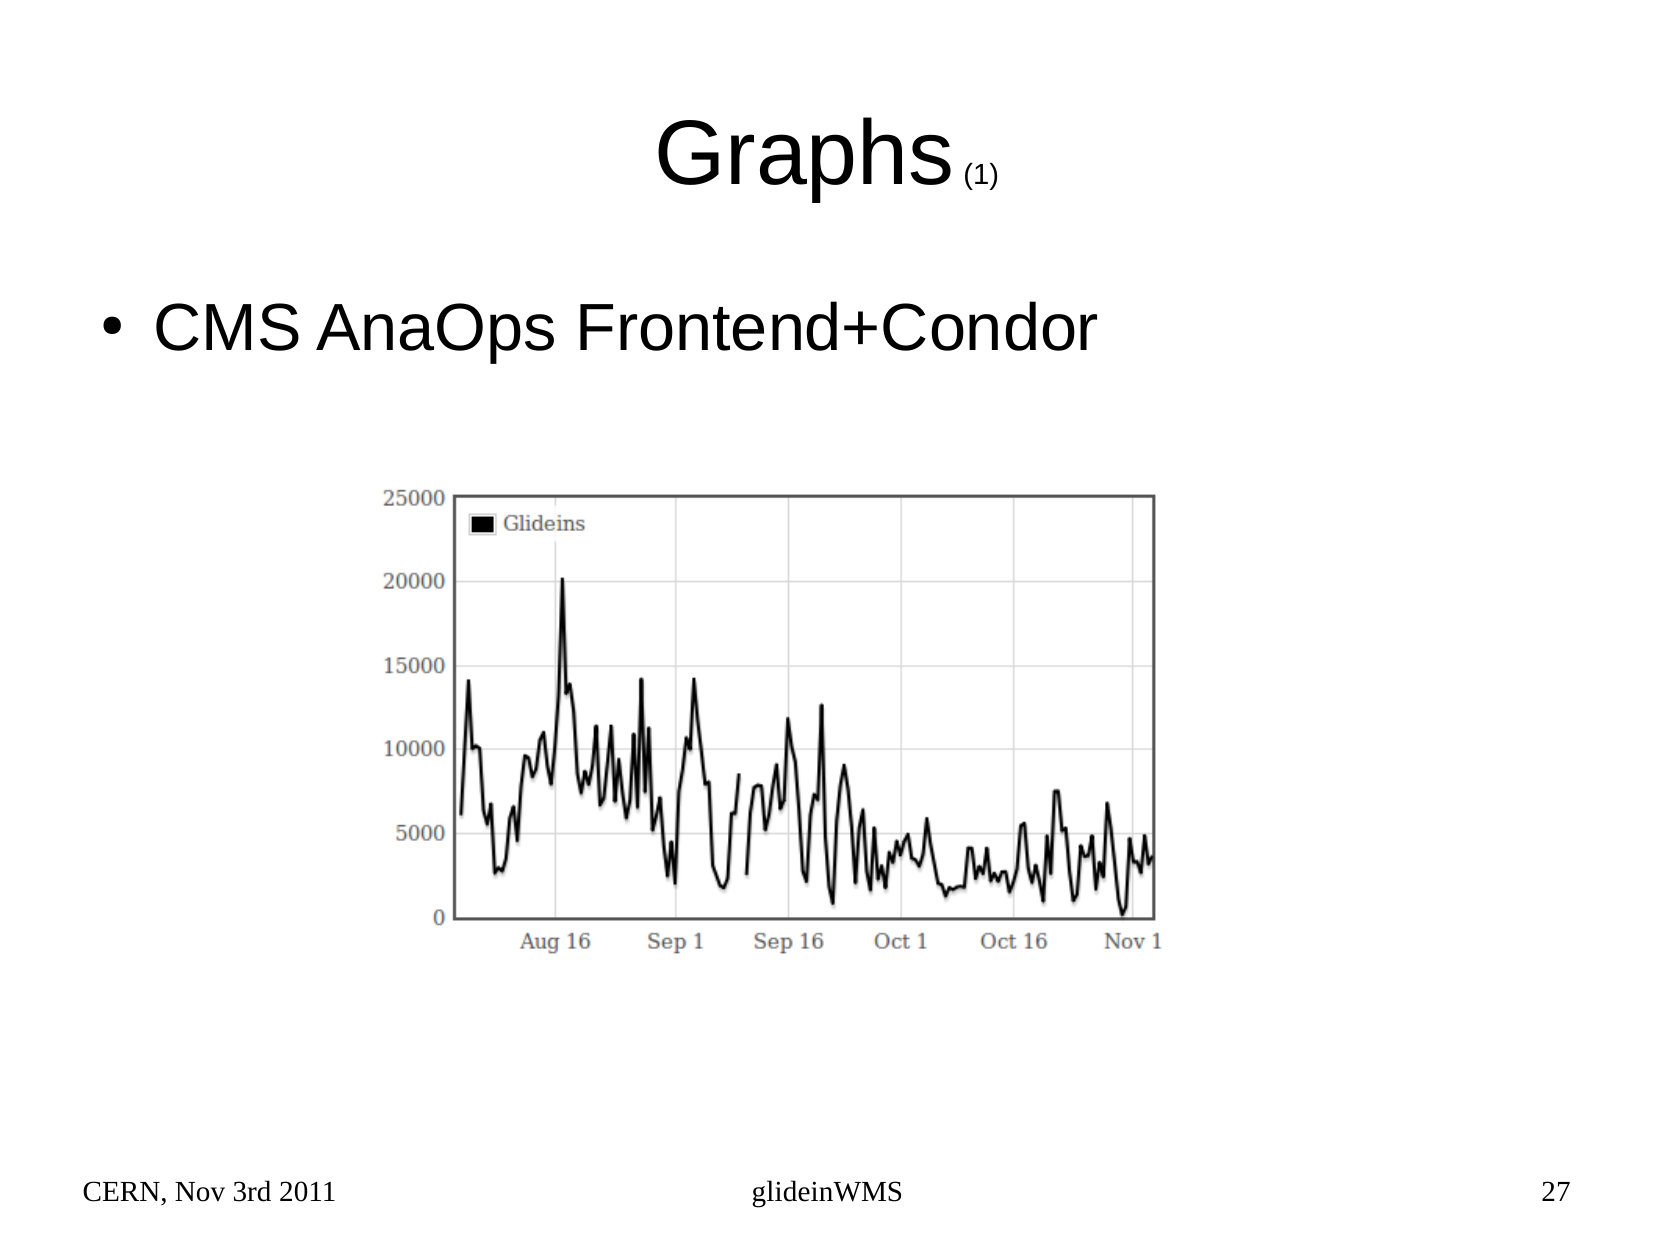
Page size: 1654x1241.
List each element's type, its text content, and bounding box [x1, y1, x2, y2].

picture [375, 484, 1165, 963]
title Graphs (1) [82, 56, 1571, 250]
list CMS AnaOps Frontend+Condor [82, 290, 1571, 1109]
